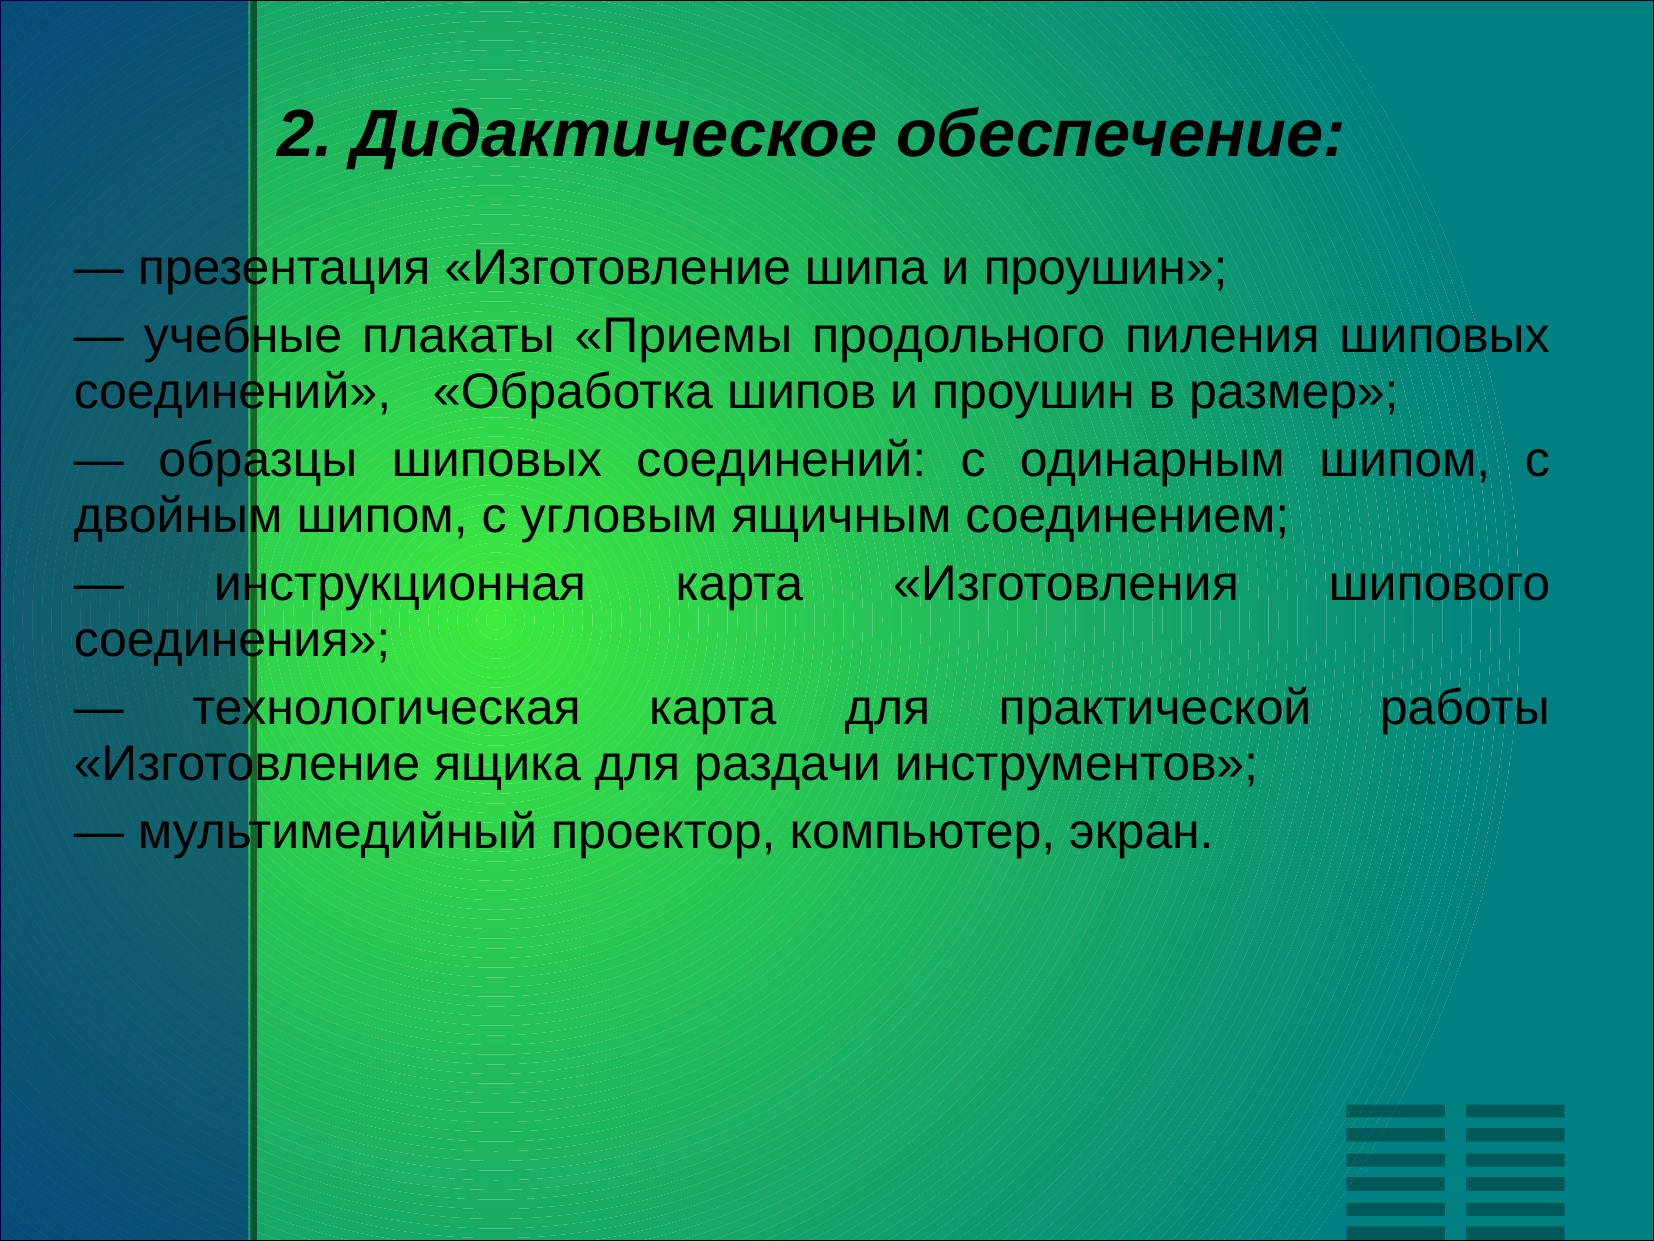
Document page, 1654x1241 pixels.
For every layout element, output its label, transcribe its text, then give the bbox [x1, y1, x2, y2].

text_box 2. Дидактическое обеспечение: — презентация «Изготовление шипа и проушин»; — учебные плакаты «Приемы продольного пиления шиповых соединений», «Обработка шипов и проушин в размер»; — образцы шиповых соединений: с одинарным шипом, с двойным шипом, с угловым ящичным соединением; — инструкционная карта «Изготовления шипового соединения»; — технологическая карта для практической работы «Изготовление ящика для раздачи инструментов»; — мультимедийный проектор, компьютер, экран. [59, 88, 1565, 1048]
